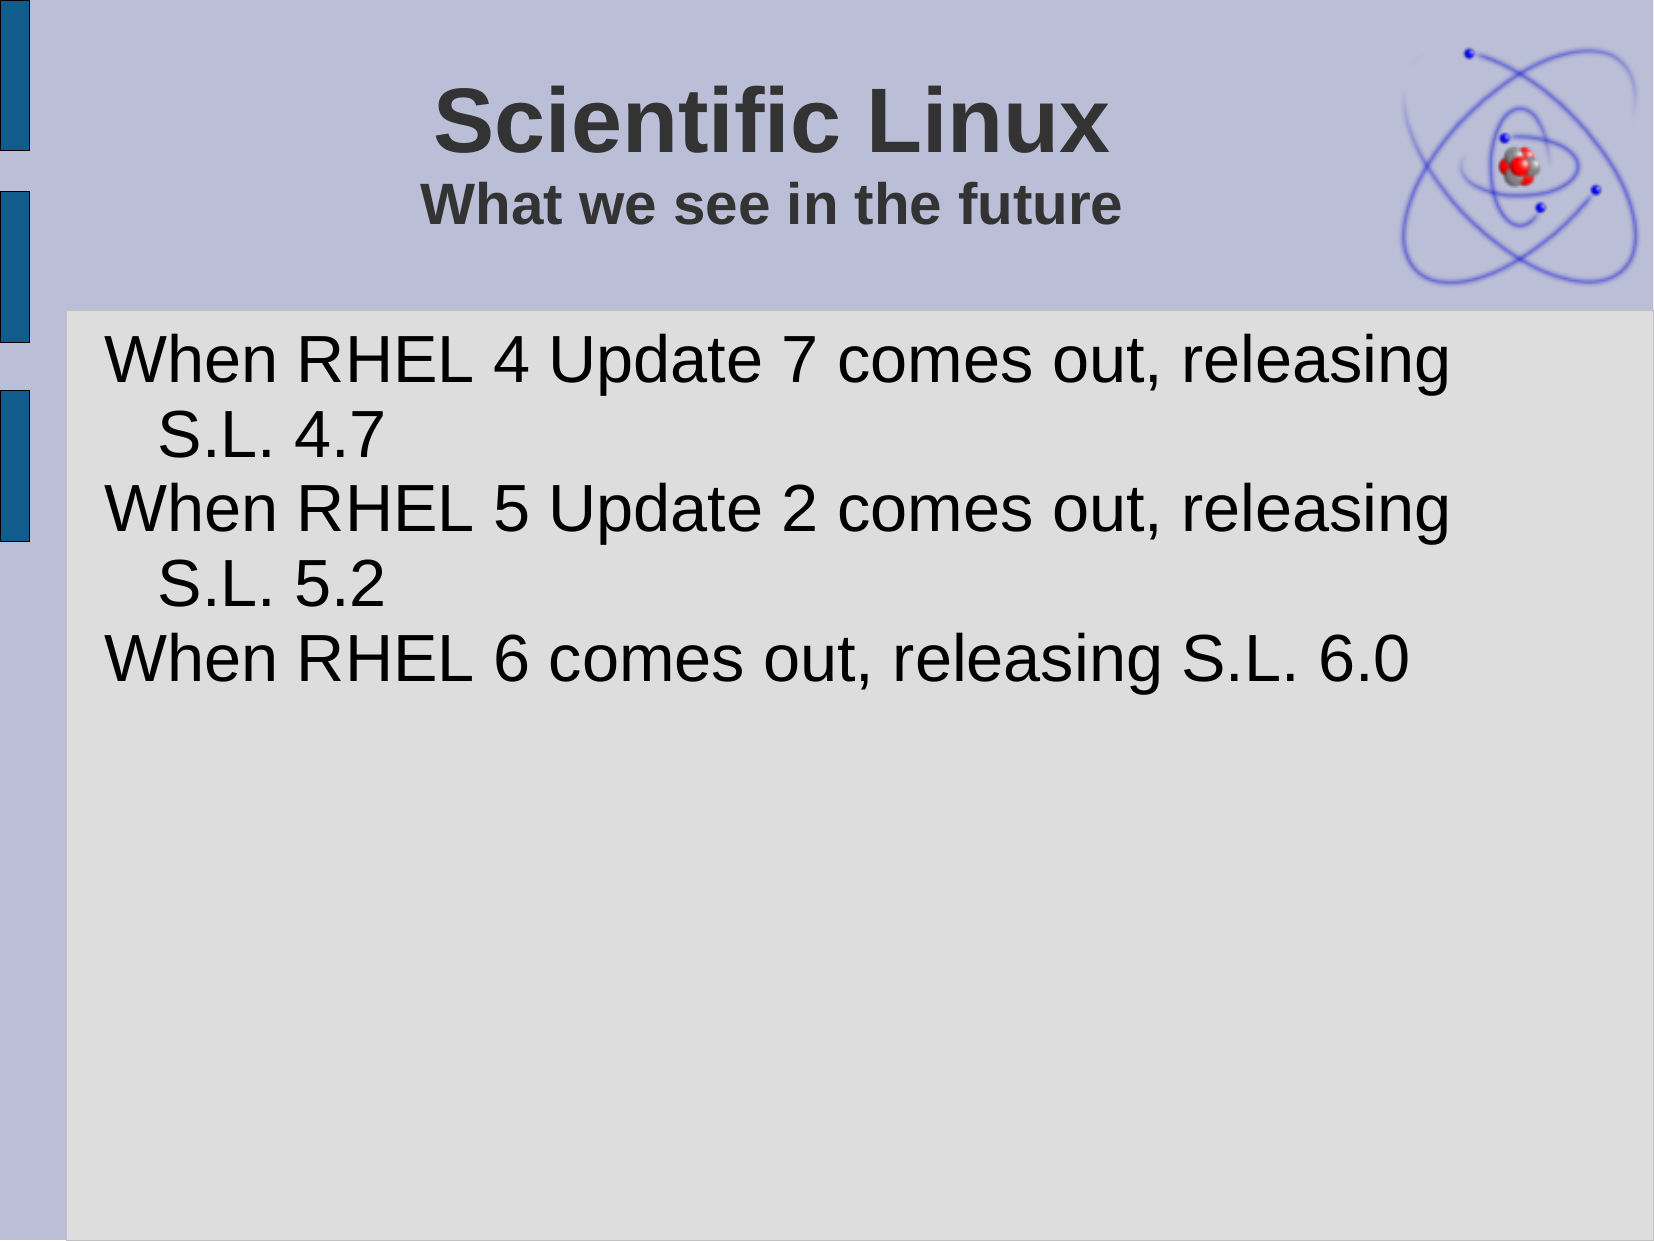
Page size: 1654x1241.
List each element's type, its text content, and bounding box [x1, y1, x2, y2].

picture [1386, 33, 1654, 301]
title Scientific Linux What we see in the future [82, 39, 1386, 267]
list When RHEL 4 Update 7 comes out, releasing S.L. 4.7 When RHEL 5 Update 2 comes out, releasing S.L. 5.2 When RHEL 6 comes out, releasing S.L. 6.0 [86, 321, 1576, 1045]
